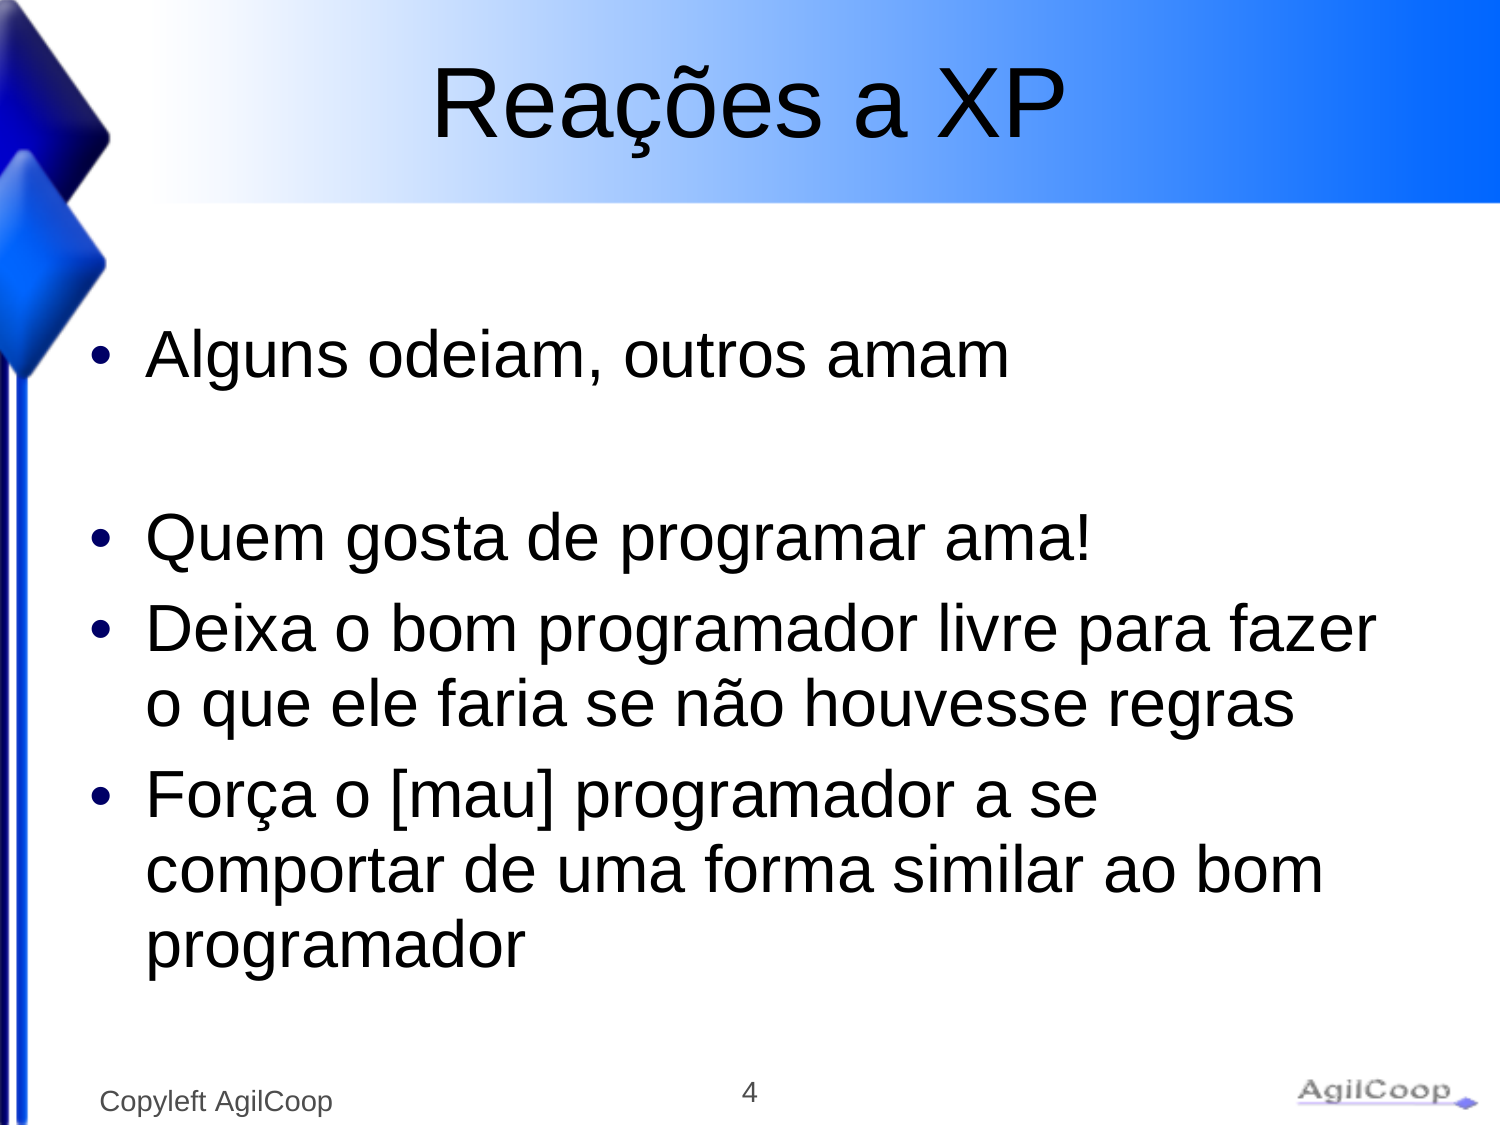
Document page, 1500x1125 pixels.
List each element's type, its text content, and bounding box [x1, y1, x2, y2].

title Reações a XP [75, 8, 1426, 197]
picture [0, 0, 1500, 1125]
list Alguns odeiam, outros amam Quem gosta de programar ama! Deixa o bom programador livre para fazer o que ele faria se não houvesse regras Força o [mau] programador a se comportar de uma forma similar ao bom programador [74, 309, 1417, 1038]
